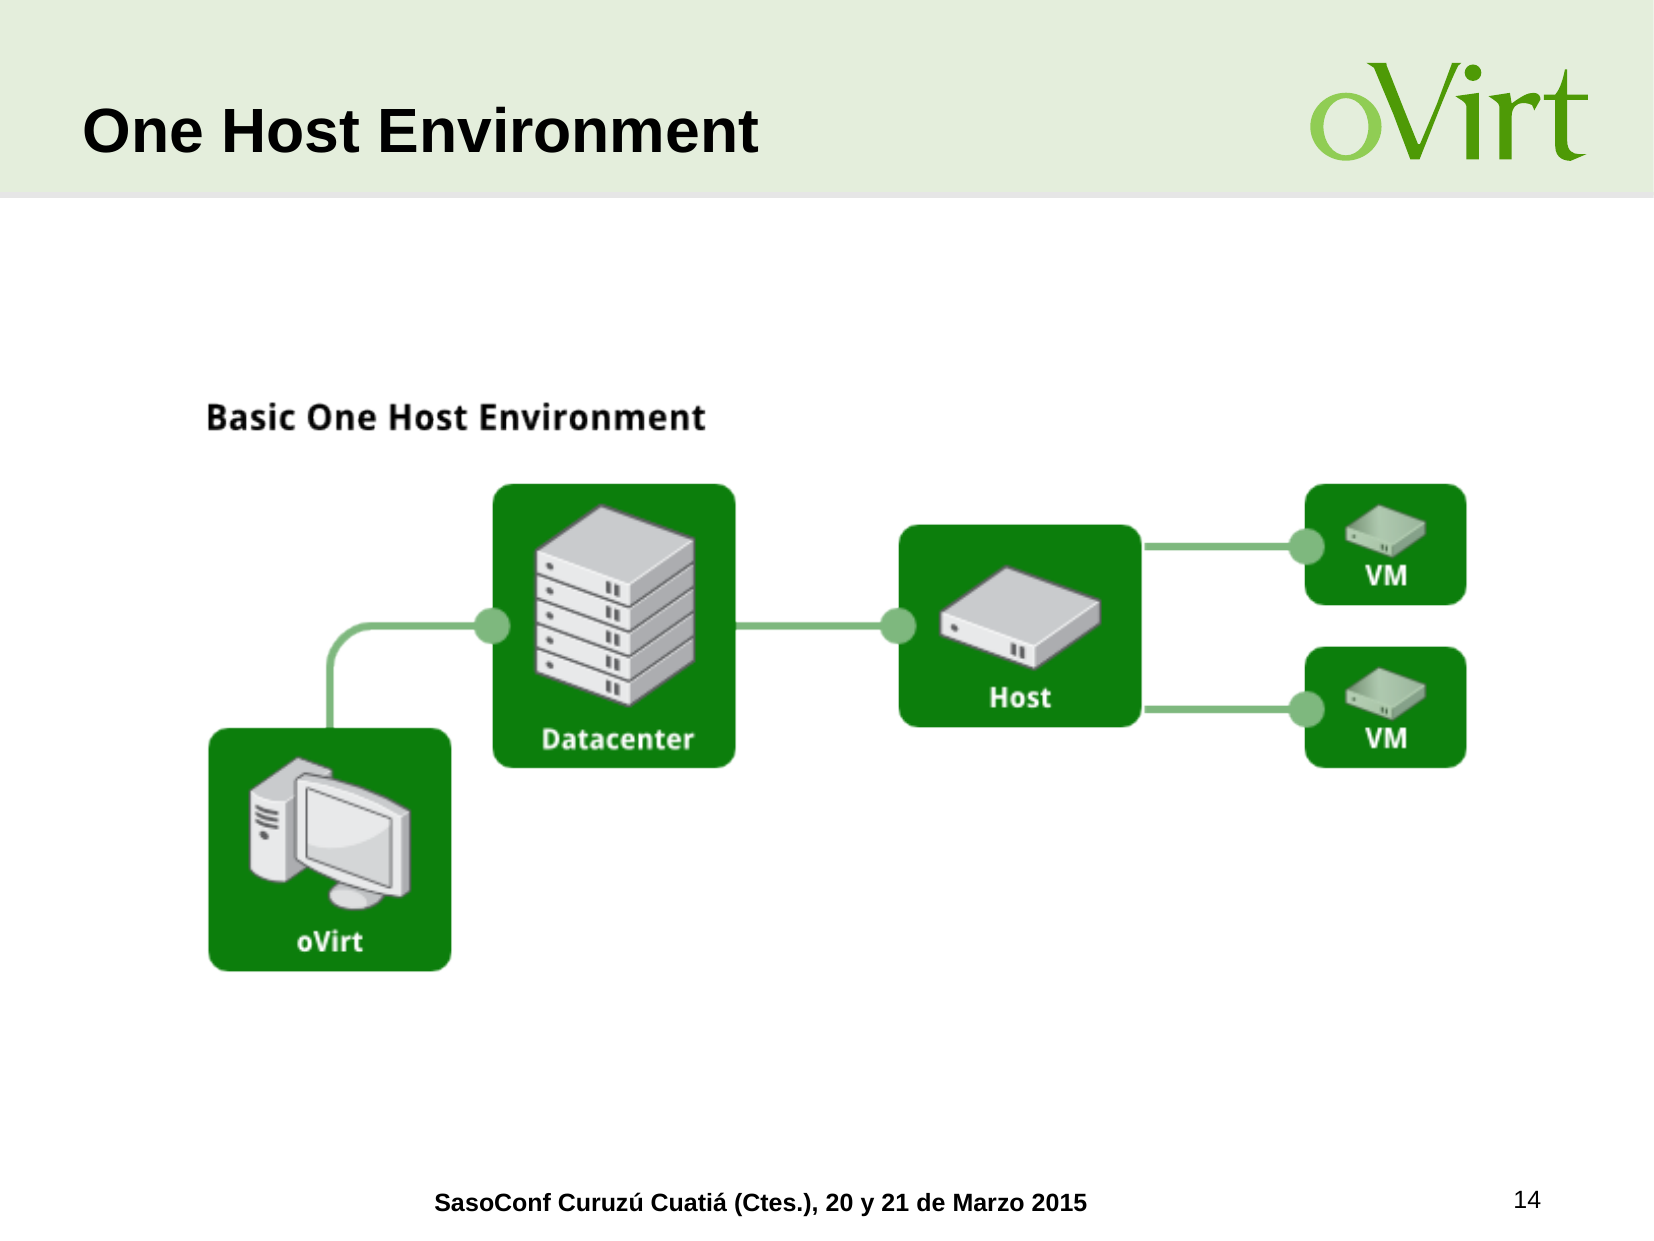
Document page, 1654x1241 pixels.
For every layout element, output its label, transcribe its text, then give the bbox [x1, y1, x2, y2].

title One Host Environment [82, 37, 1571, 226]
picture [168, 362, 1508, 1013]
